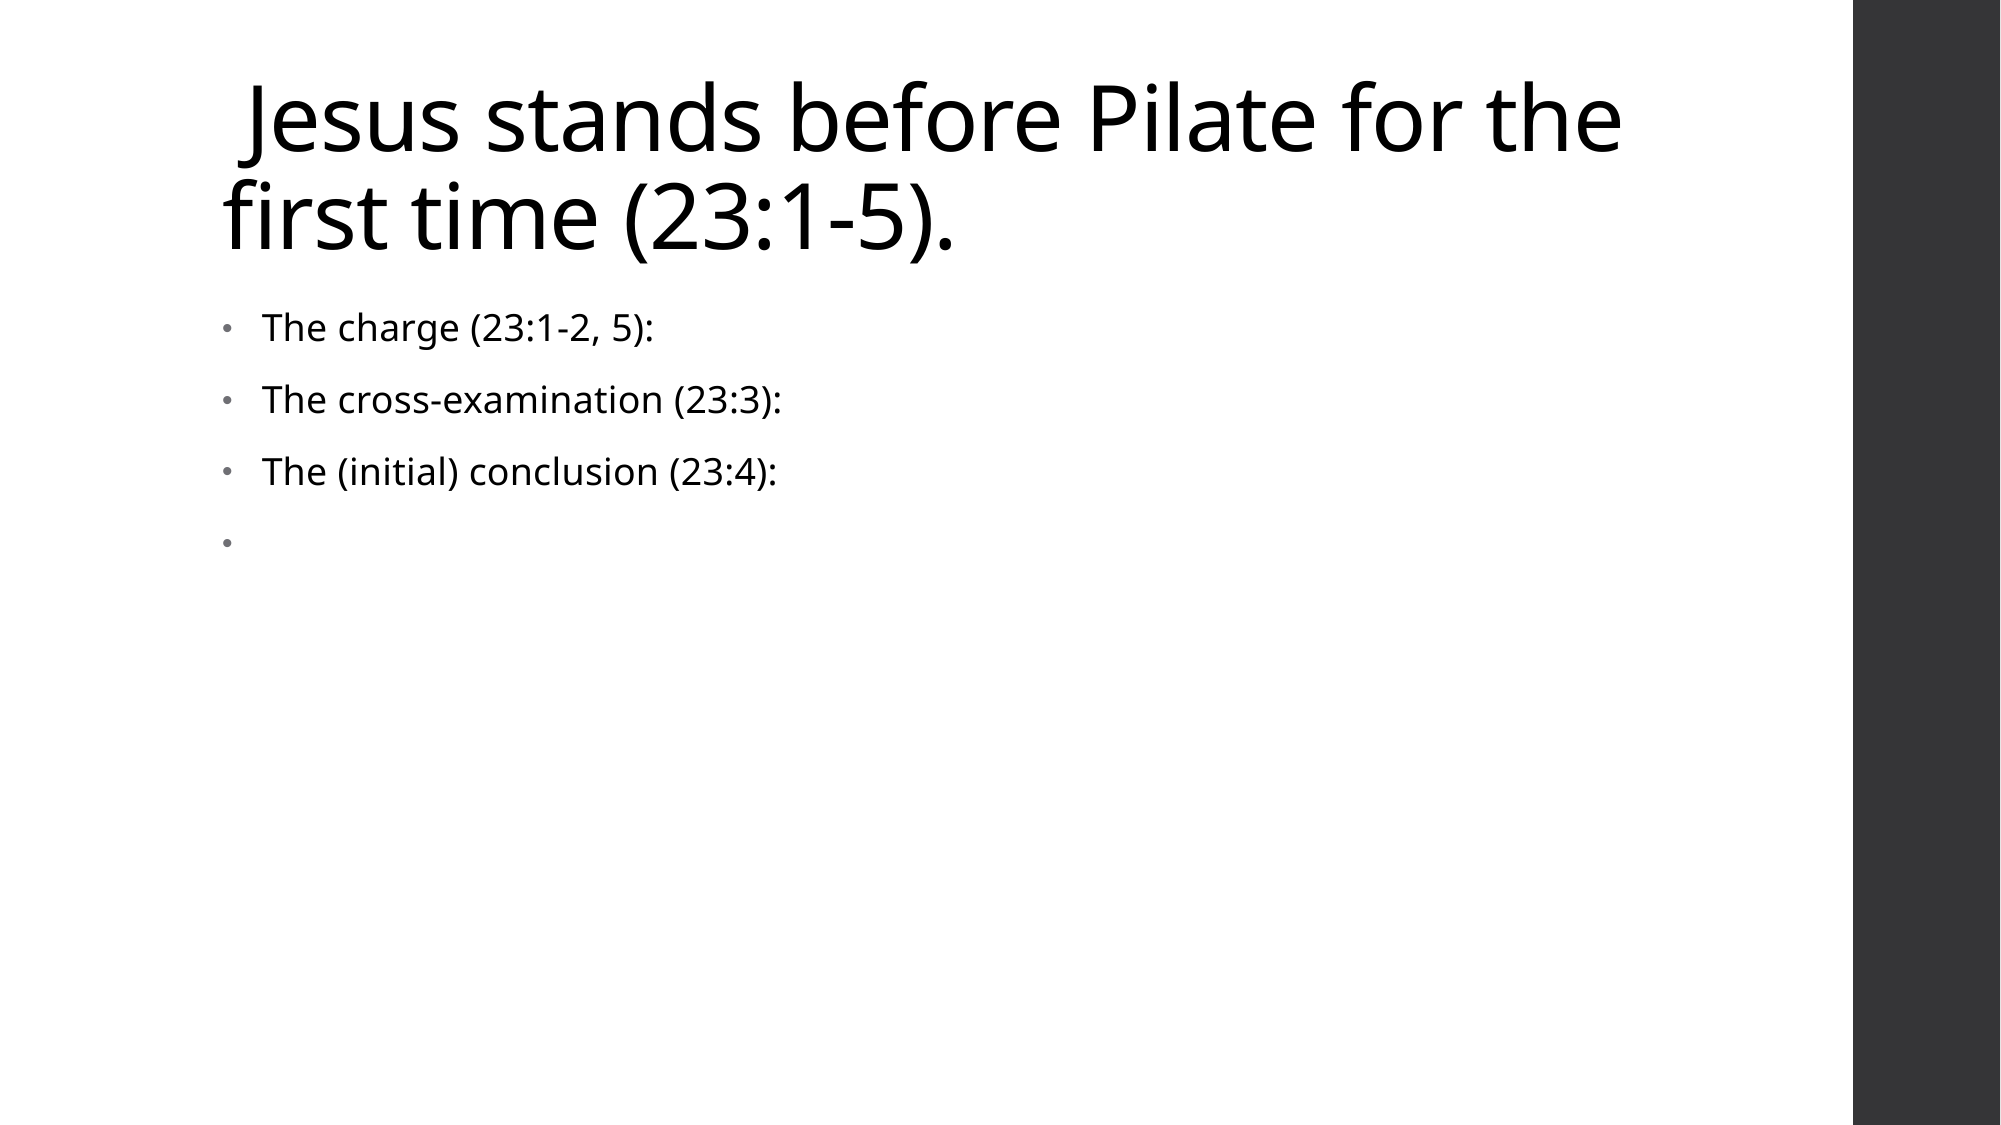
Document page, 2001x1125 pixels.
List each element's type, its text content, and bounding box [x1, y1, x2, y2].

list The charge (23:1-2, 5): The cross-examination (23:3): The (initial) conclusion (23:4): [206, 299, 1617, 1014]
title Jesus stands before Pilate for the first time (23:1-5). [206, 60, 1797, 278]
